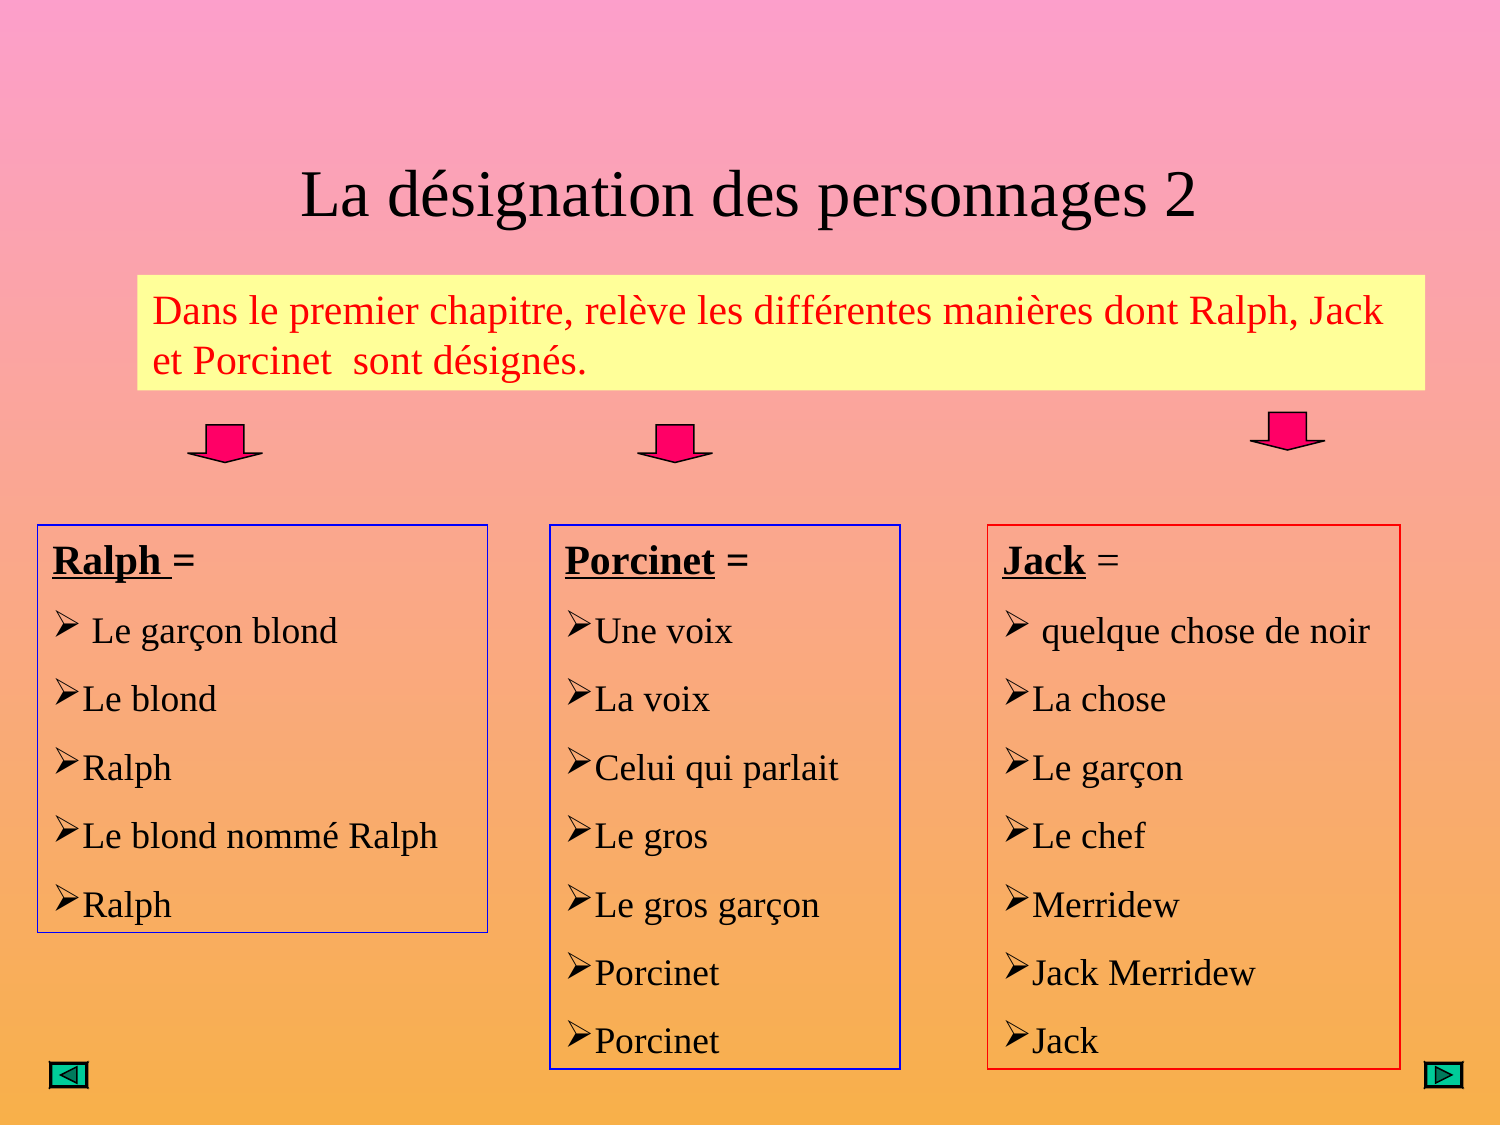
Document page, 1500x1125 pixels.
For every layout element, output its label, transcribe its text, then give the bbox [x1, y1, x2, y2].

text_box [1426, 1062, 1463, 1088]
text_box [51, 1062, 88, 1088]
text_box [187, 424, 263, 463]
text_box Ralph = Le garçon blond Le blond Ralph Le blond nommé Ralph Ralph [37, 525, 488, 933]
text_box [637, 424, 713, 463]
text_box [1250, 412, 1326, 451]
text_box Dans le premier chapitre, relève les différentes manières dont Ralph, Jack et Porcinet sont désignés. [137, 274, 1426, 391]
text_box Jack = quelque chose de noir La chose Le garçon Le chef Merridew Jack Merridew Jack [987, 525, 1401, 1070]
title La désignation des personnages 2 [112, 99, 1388, 288]
text_box Porcinet = Une voix La voix Celui qui parlait Le gros Le gros garçon Porcinet Porcinet [549, 525, 901, 1070]
